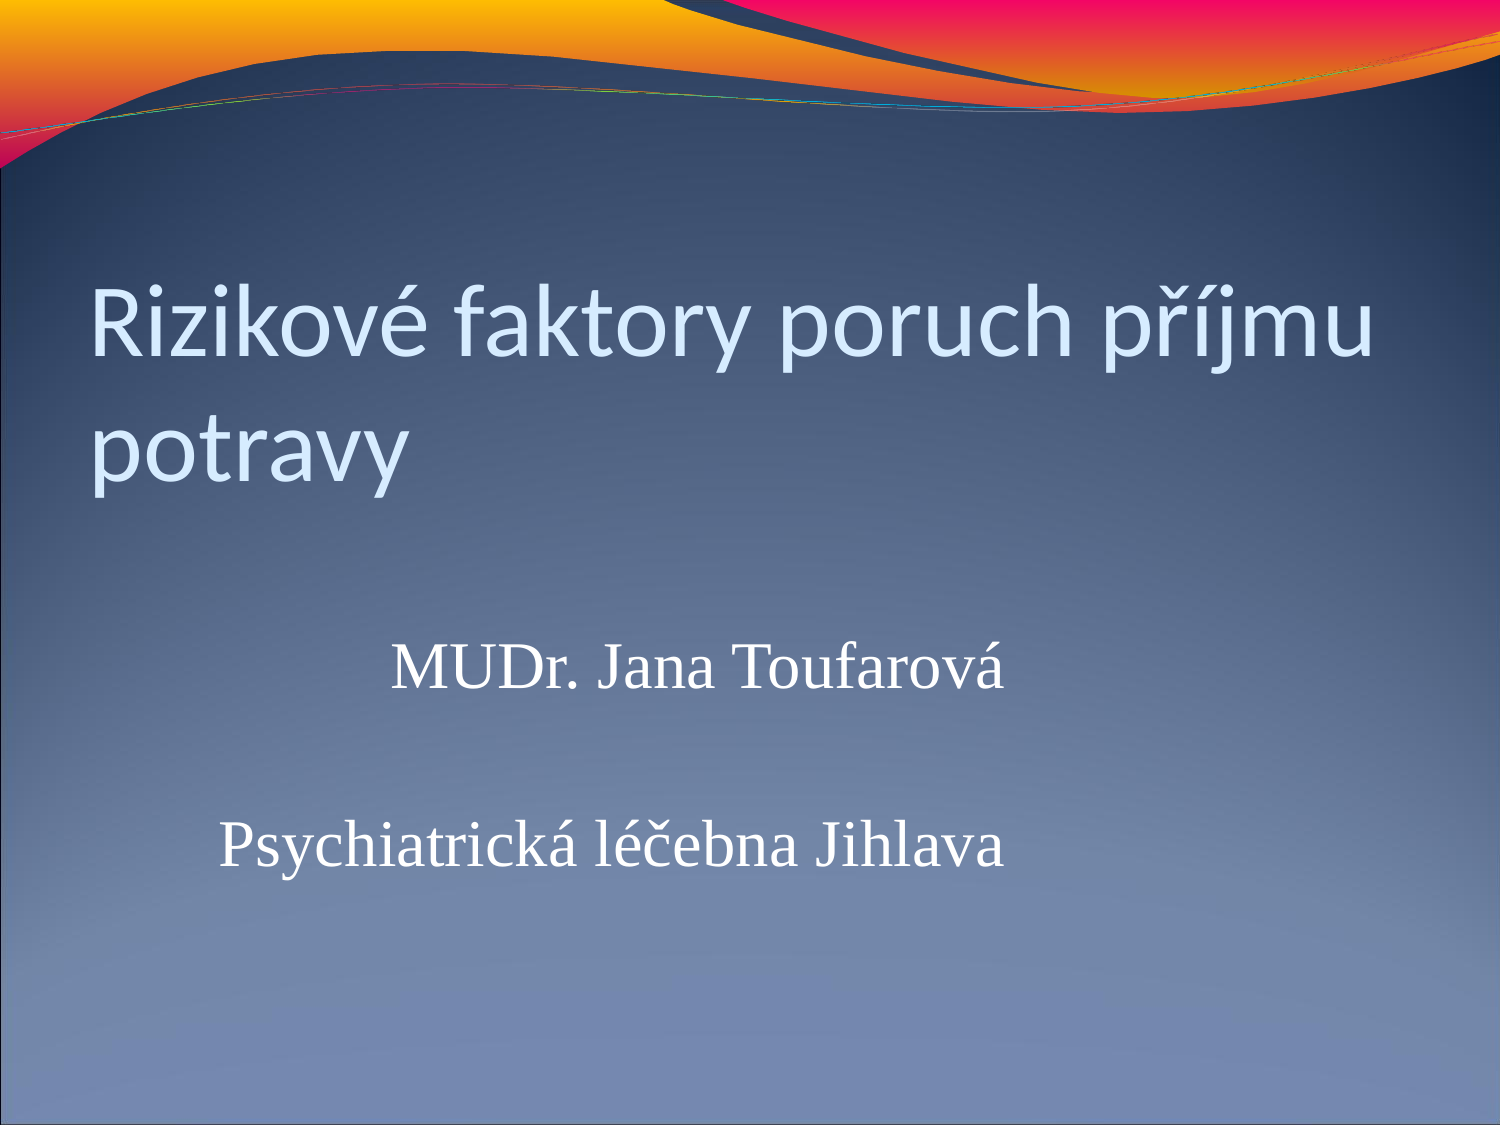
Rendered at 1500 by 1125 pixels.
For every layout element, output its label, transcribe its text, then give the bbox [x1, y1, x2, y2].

text_box MUDr. Jana Toufarová Psychiatrická léčebna Jihlava [218, 527, 1269, 969]
text_box Rizikové faktory poruch příjmu potravy [88, 244, 1426, 502]
